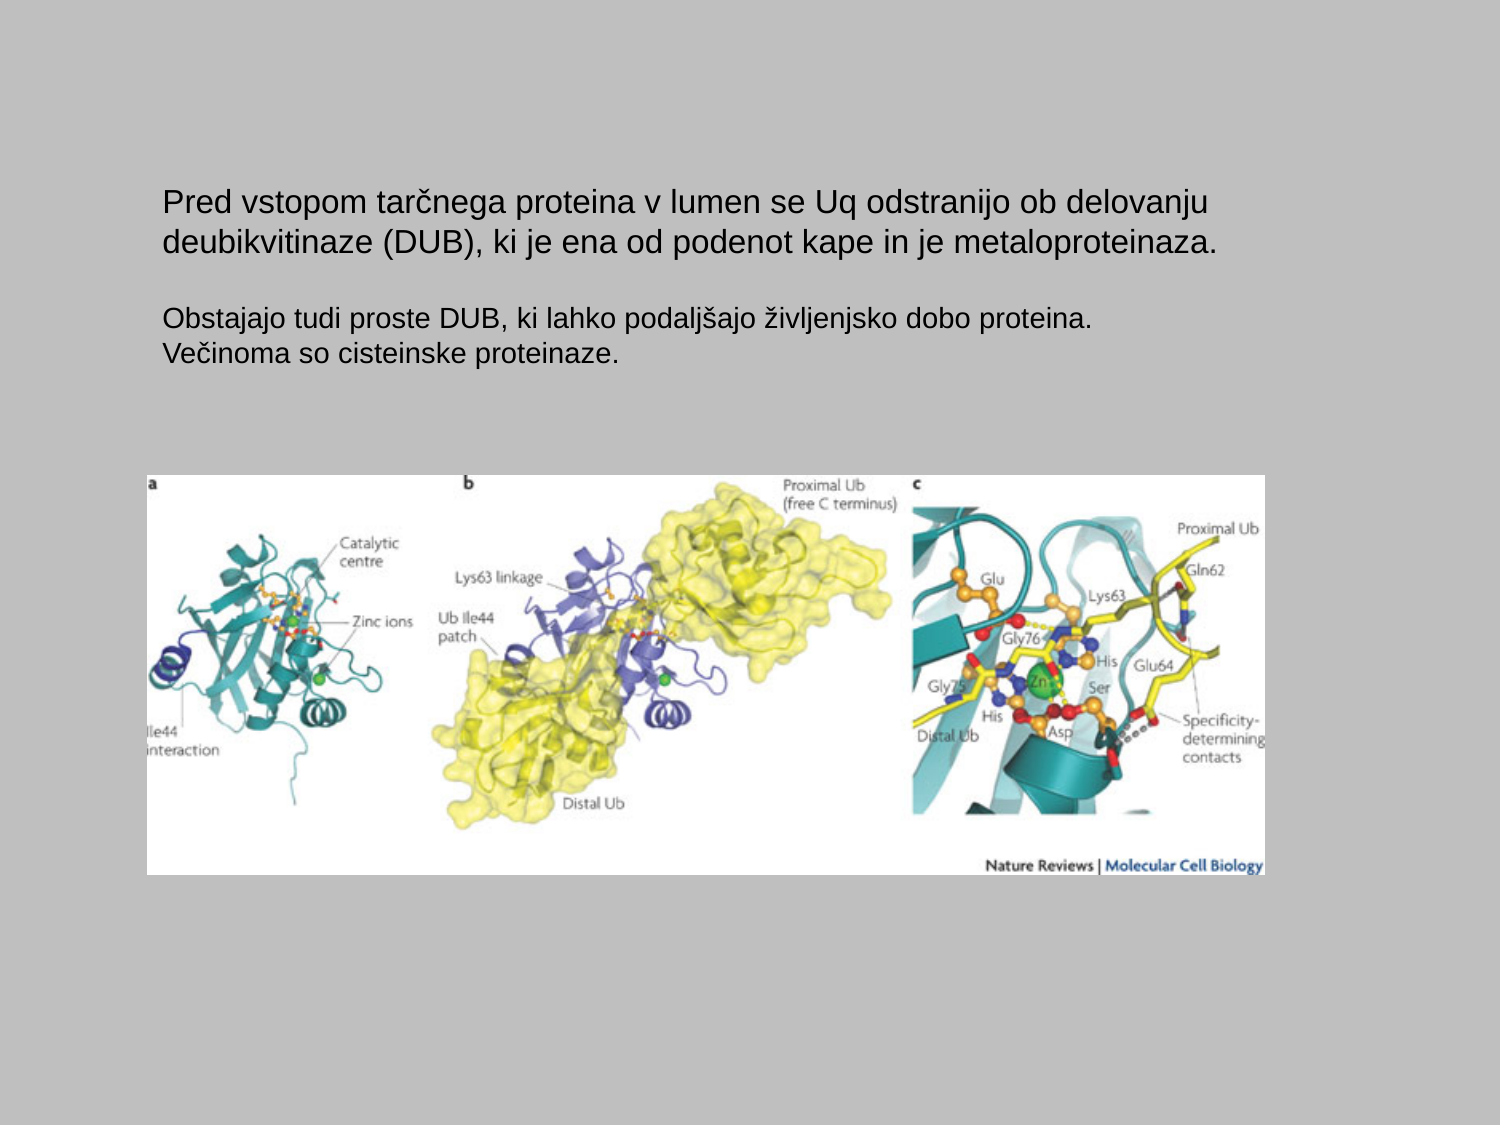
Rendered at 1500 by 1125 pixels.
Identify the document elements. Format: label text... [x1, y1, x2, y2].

picture [147, 475, 1265, 876]
text_box Pred vstopom tarčnega proteina v lumen se Uq odstranijo ob delovanju deubikvitinaze (DUB), ki je ena od podenot kape in je metaloproteinaza. Obstajajo tudi proste DUB, ki lahko podaljšajo življenjsko dobo proteina. Večinoma so cisteinske proteinaze. [147, 172, 1301, 378]
